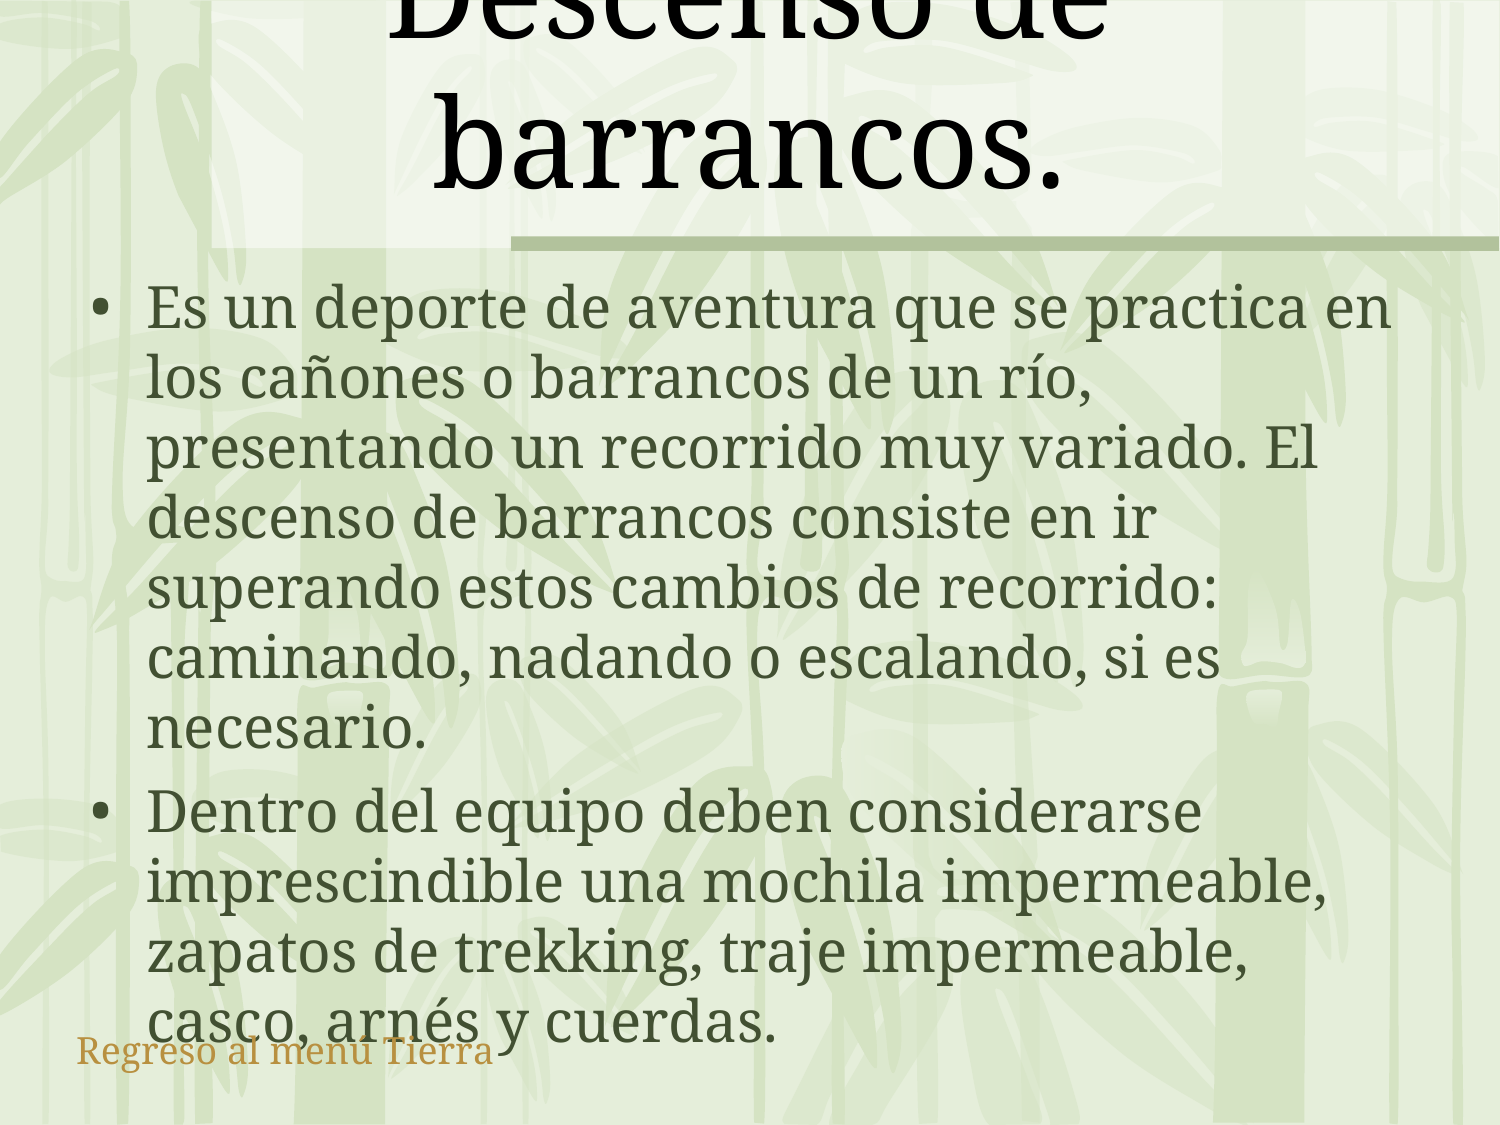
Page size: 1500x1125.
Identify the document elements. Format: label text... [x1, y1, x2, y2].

title Descenso de barrancos. [75, 0, 1426, 262]
text_box Regreso al menú Tierra [61, 1019, 510, 1086]
list Es un deporte de aventura que se practica en los cañones o barrancos de un río, presentando un recorrido muy variado. El descenso de barrancos consiste en ir superando estos cambios de recorrido: caminando, nadando o escalando, si es necesario. Dentro del equipo deben considerarse imprescindible una mochila impermeable, zapatos de trekking, traje impermeable, casco, arnés y cuerdas. [75, 262, 1426, 1085]
